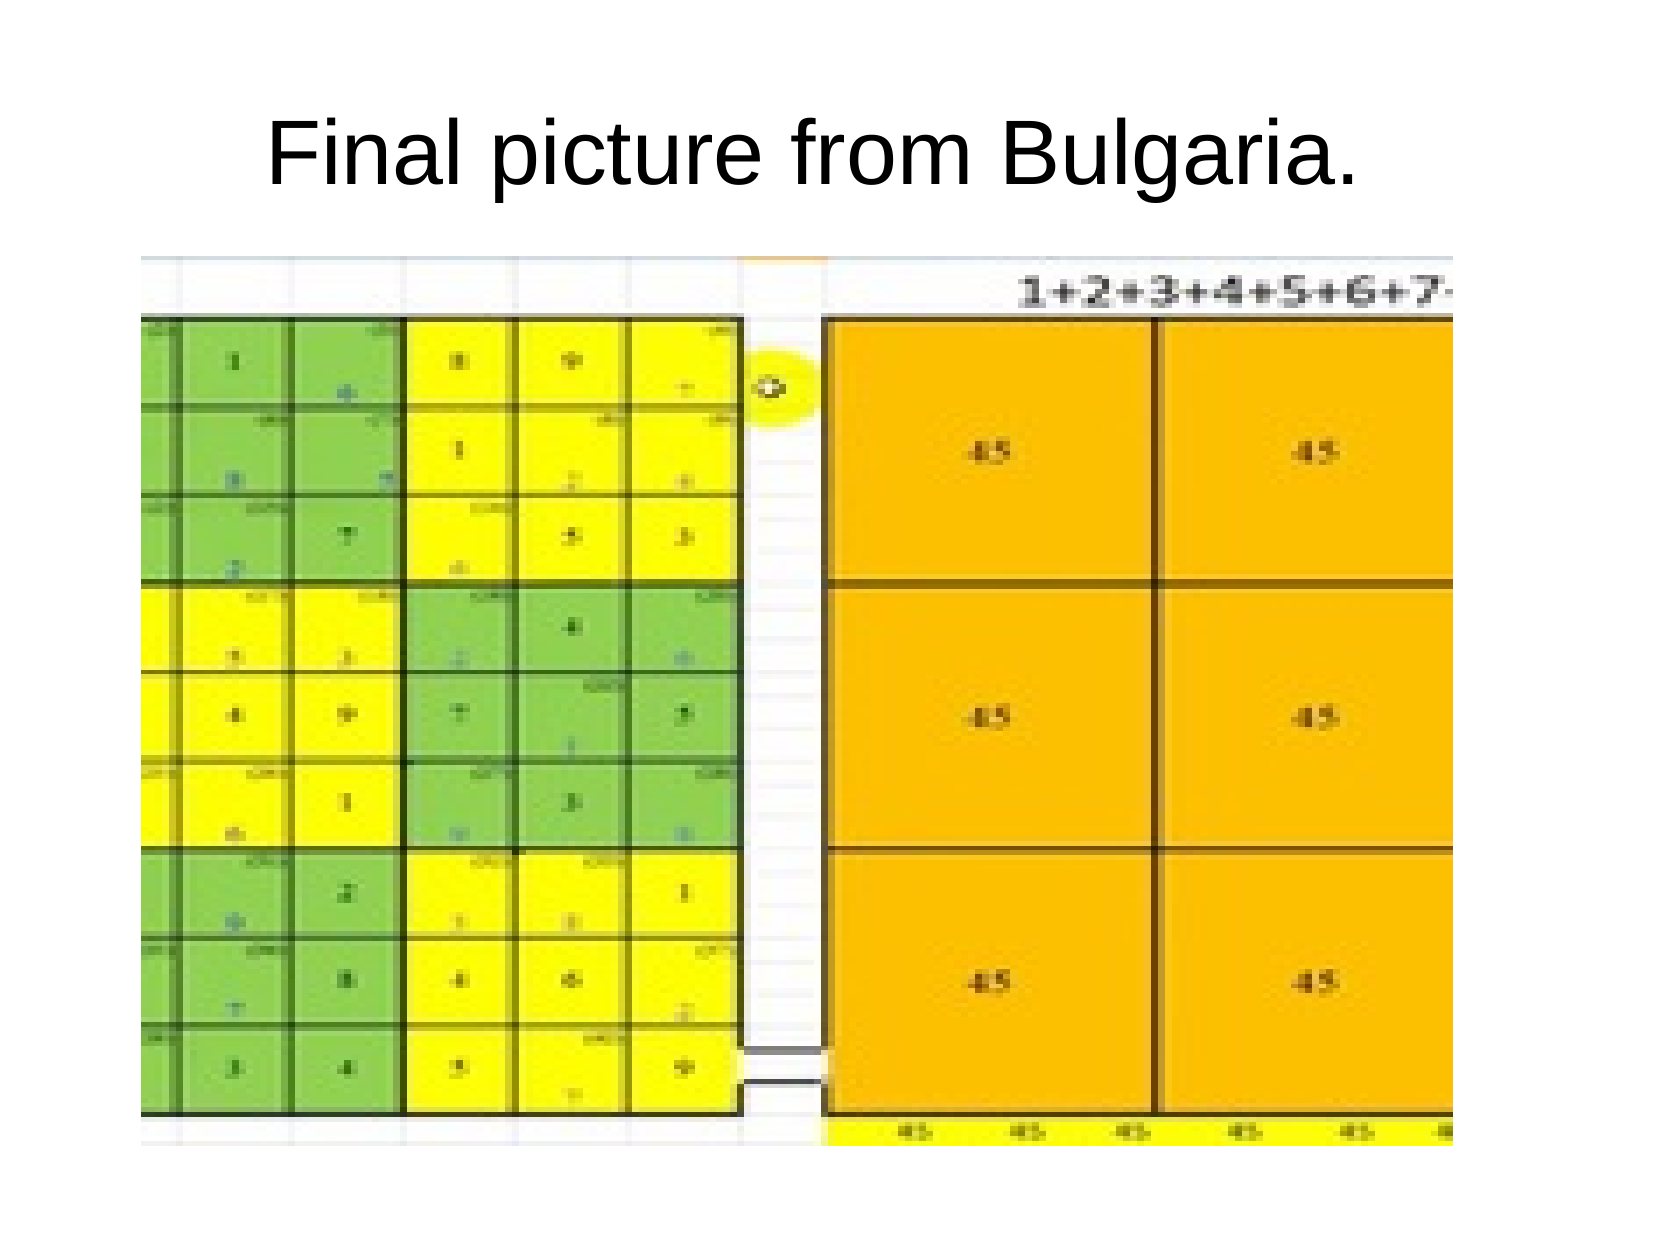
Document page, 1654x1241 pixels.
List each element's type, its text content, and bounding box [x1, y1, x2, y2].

picture [141, 256, 1453, 1146]
title Final picture from Bulgaria. [82, 49, 1571, 257]
